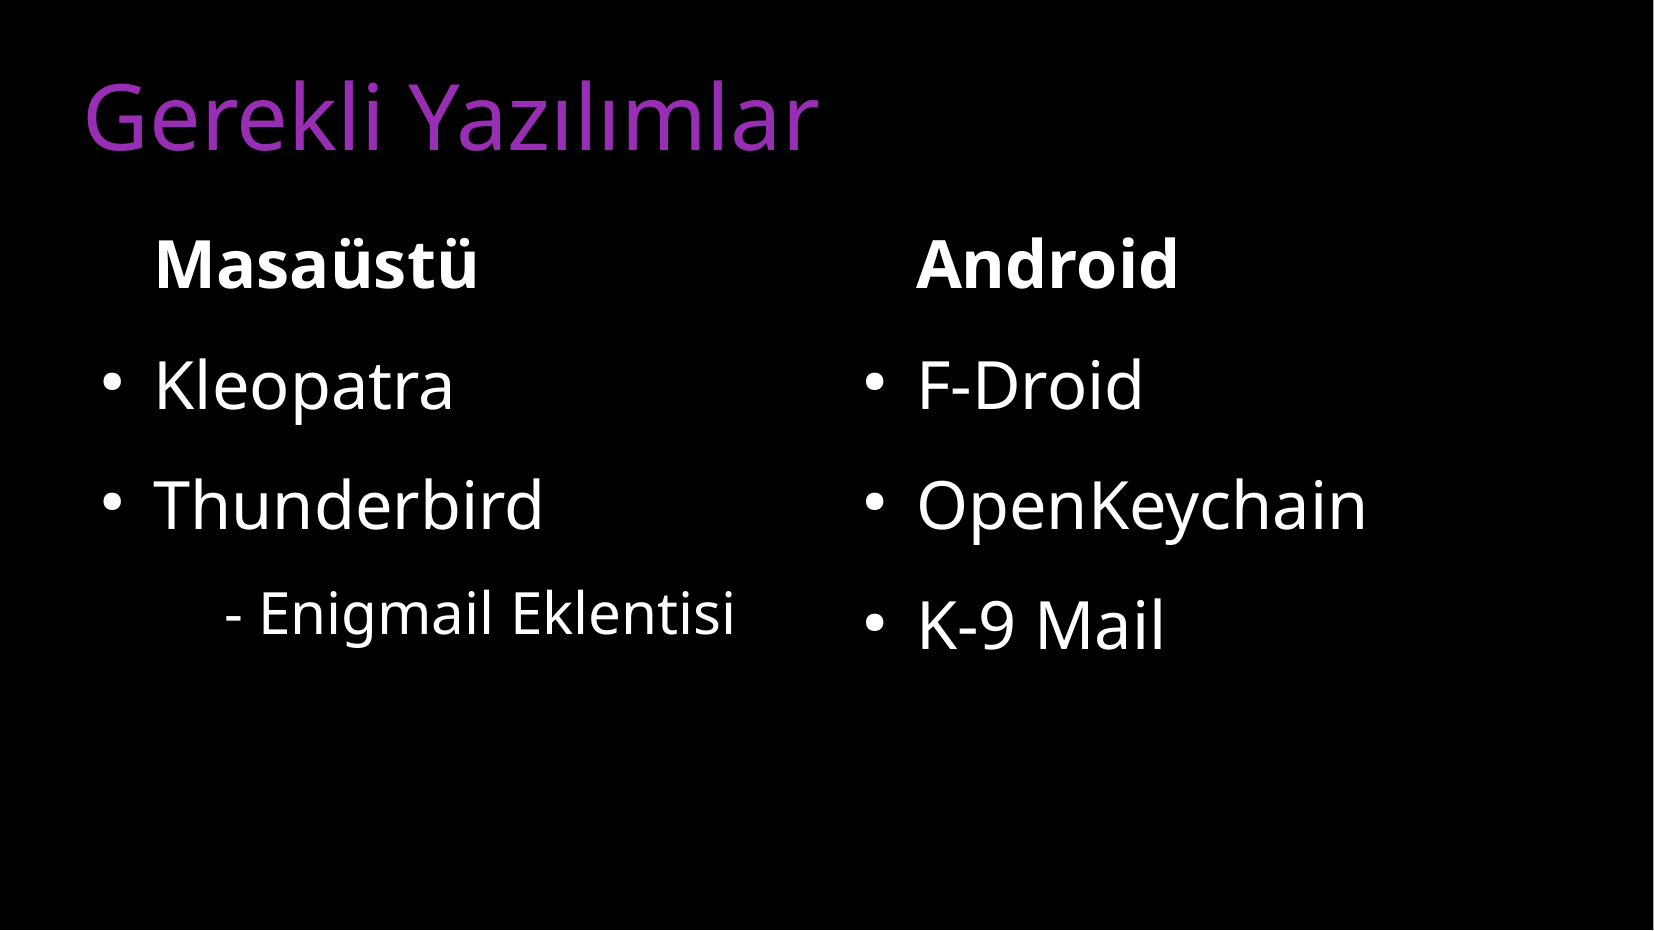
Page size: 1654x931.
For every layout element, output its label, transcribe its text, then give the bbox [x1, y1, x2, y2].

title Gerekli Yazılımlar [82, 37, 1571, 193]
list Android F-Droid OpenKeychain K-9 Mail [845, 217, 1572, 758]
list Masaüstü Kleopatra Thunderbird - Enigmail Eklentisi [82, 217, 809, 758]
